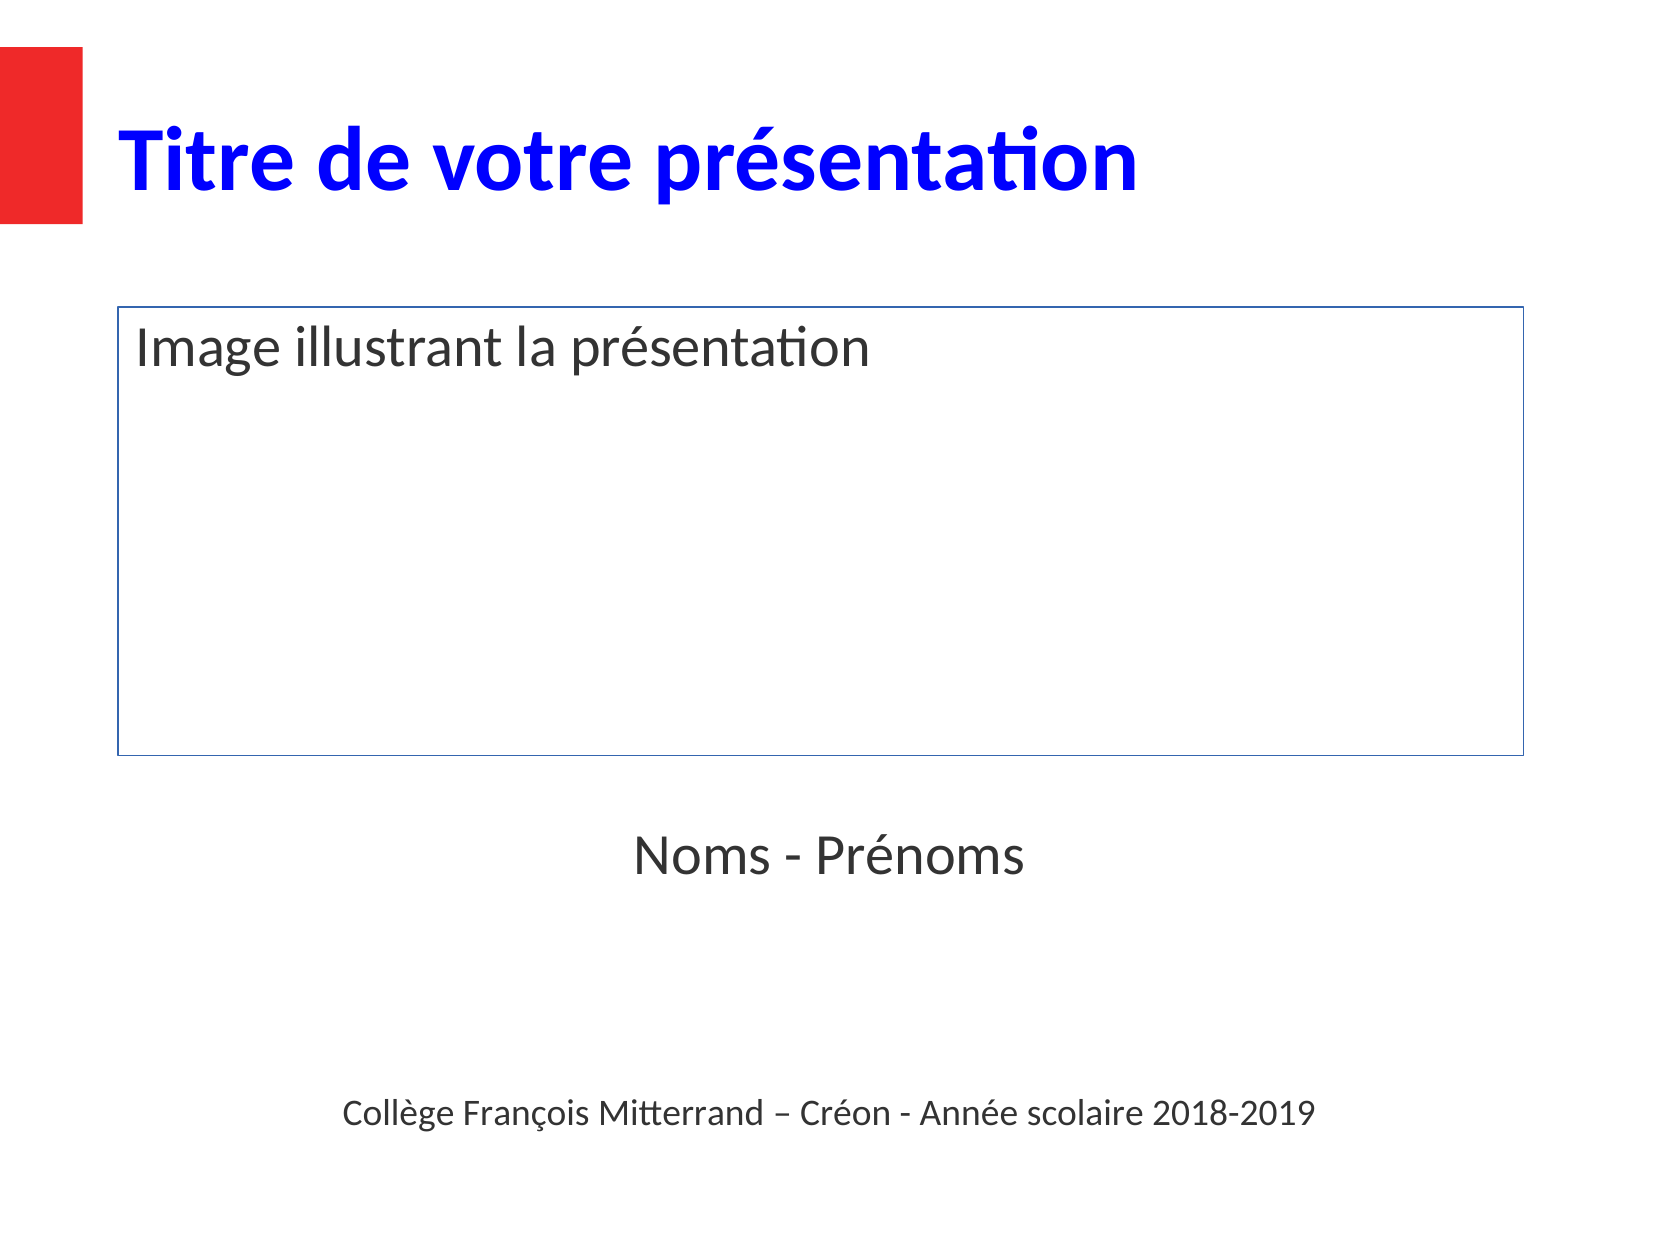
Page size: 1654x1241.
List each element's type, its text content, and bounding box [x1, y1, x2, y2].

text_box Collège François Mitterrand – Créon - Année scolaire 2018-2019 [118, 1086, 1524, 1193]
text_box Noms - Prénoms [118, 814, 1524, 922]
list Image illustrant la présentation [118, 307, 1524, 756]
title Titre de votre présentation [118, 49, 1571, 257]
